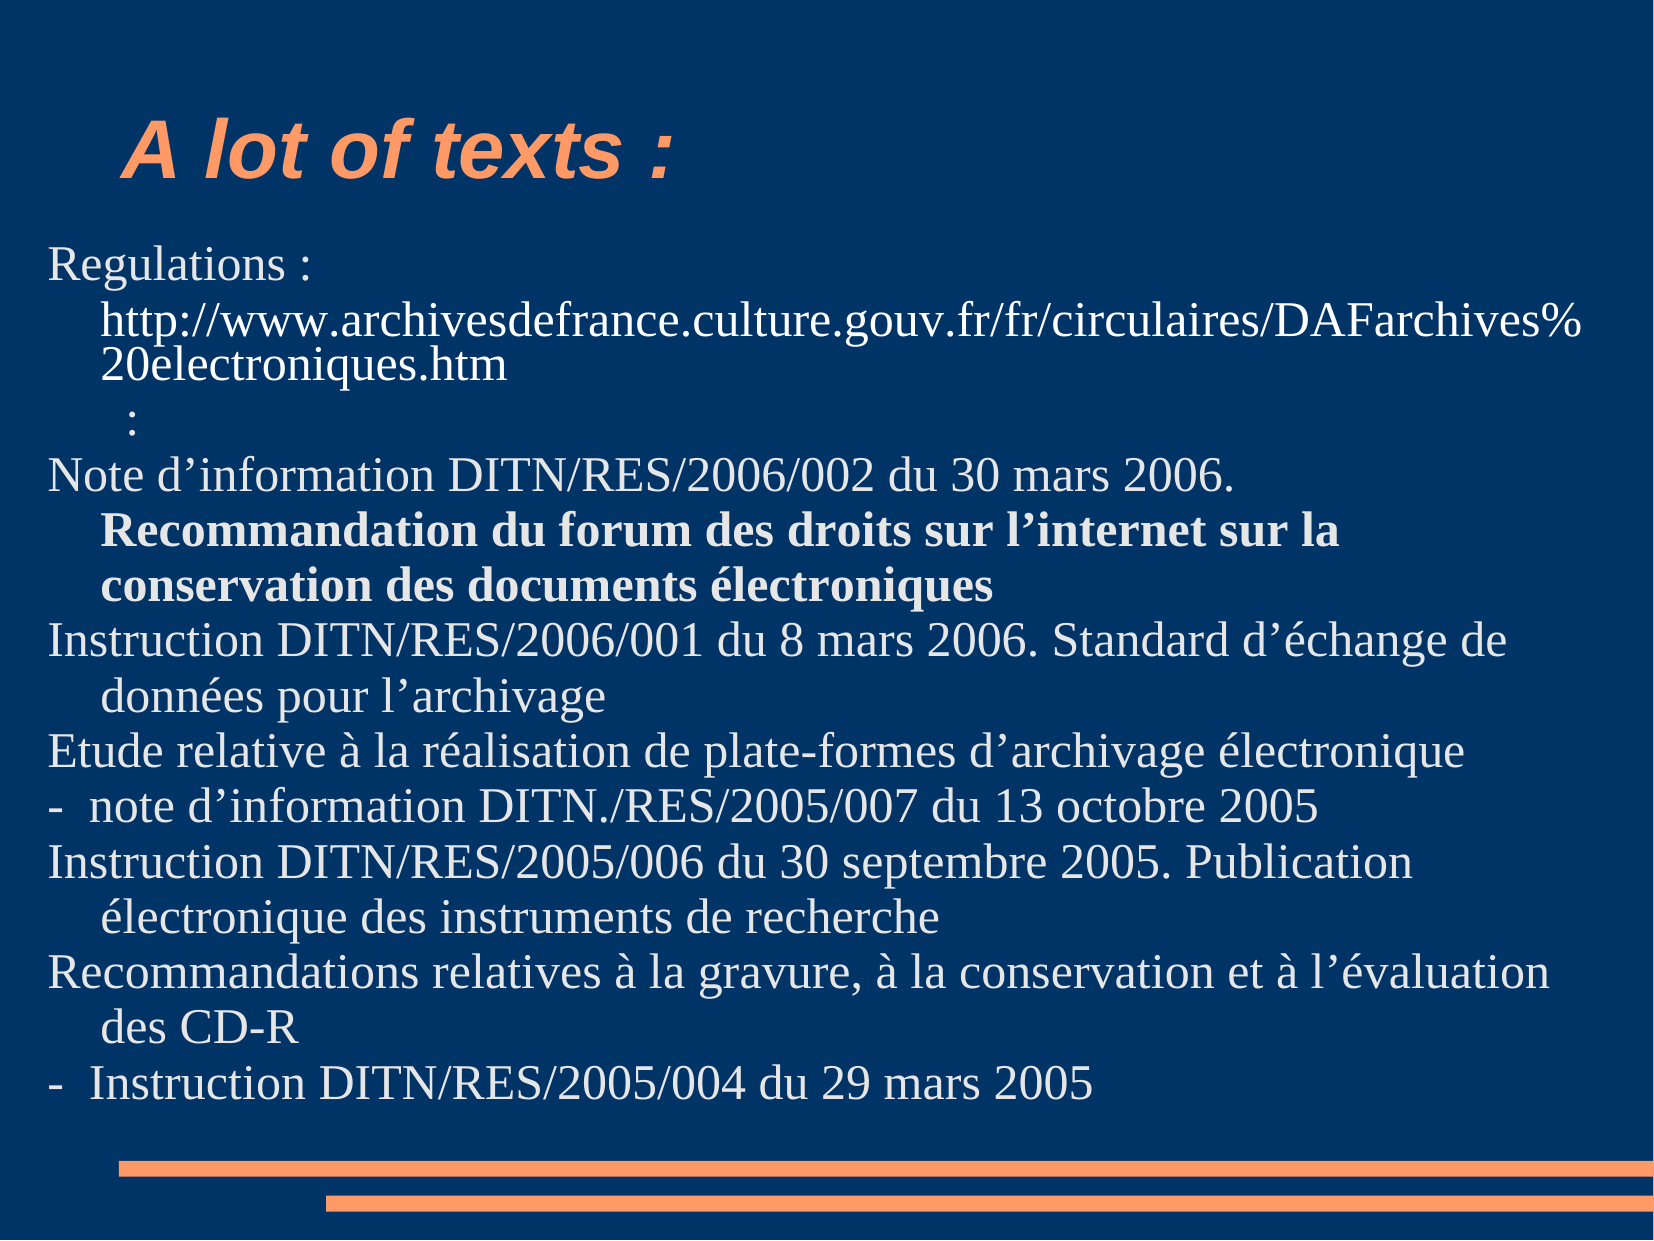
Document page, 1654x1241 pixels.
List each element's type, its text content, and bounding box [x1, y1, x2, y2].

title A lot of texts : [121, 46, 1534, 236]
list Regulations : http://www.archivesdefrance.culture.gouv.fr/fr/circulaires/DAFarchives%20electroniques.htm : Note d’information DITN/RES/2006/002 du 30 mars 2006. Recommandation du forum des droits sur l’internet sur la conservation des documents électroniques Instruction DITN/RES/2006/001 du 8 mars 2006. Standard d’échange de données pour l’archivage Etude relative à la réalisation de plate-formes d’archivage électronique - note d’information DITN./RES/2005/007 du 13 octobre 2005 Instruction DITN/RES/2005/006 du 30 septembre 2005. Publication électronique des instruments de recherche Recommandations relatives à la gravure, à la conservation et à l’évaluation des CD-R - Instruction DITN/RES/2005/004 du 29 mars 2005 [29, 236, 1595, 1128]
